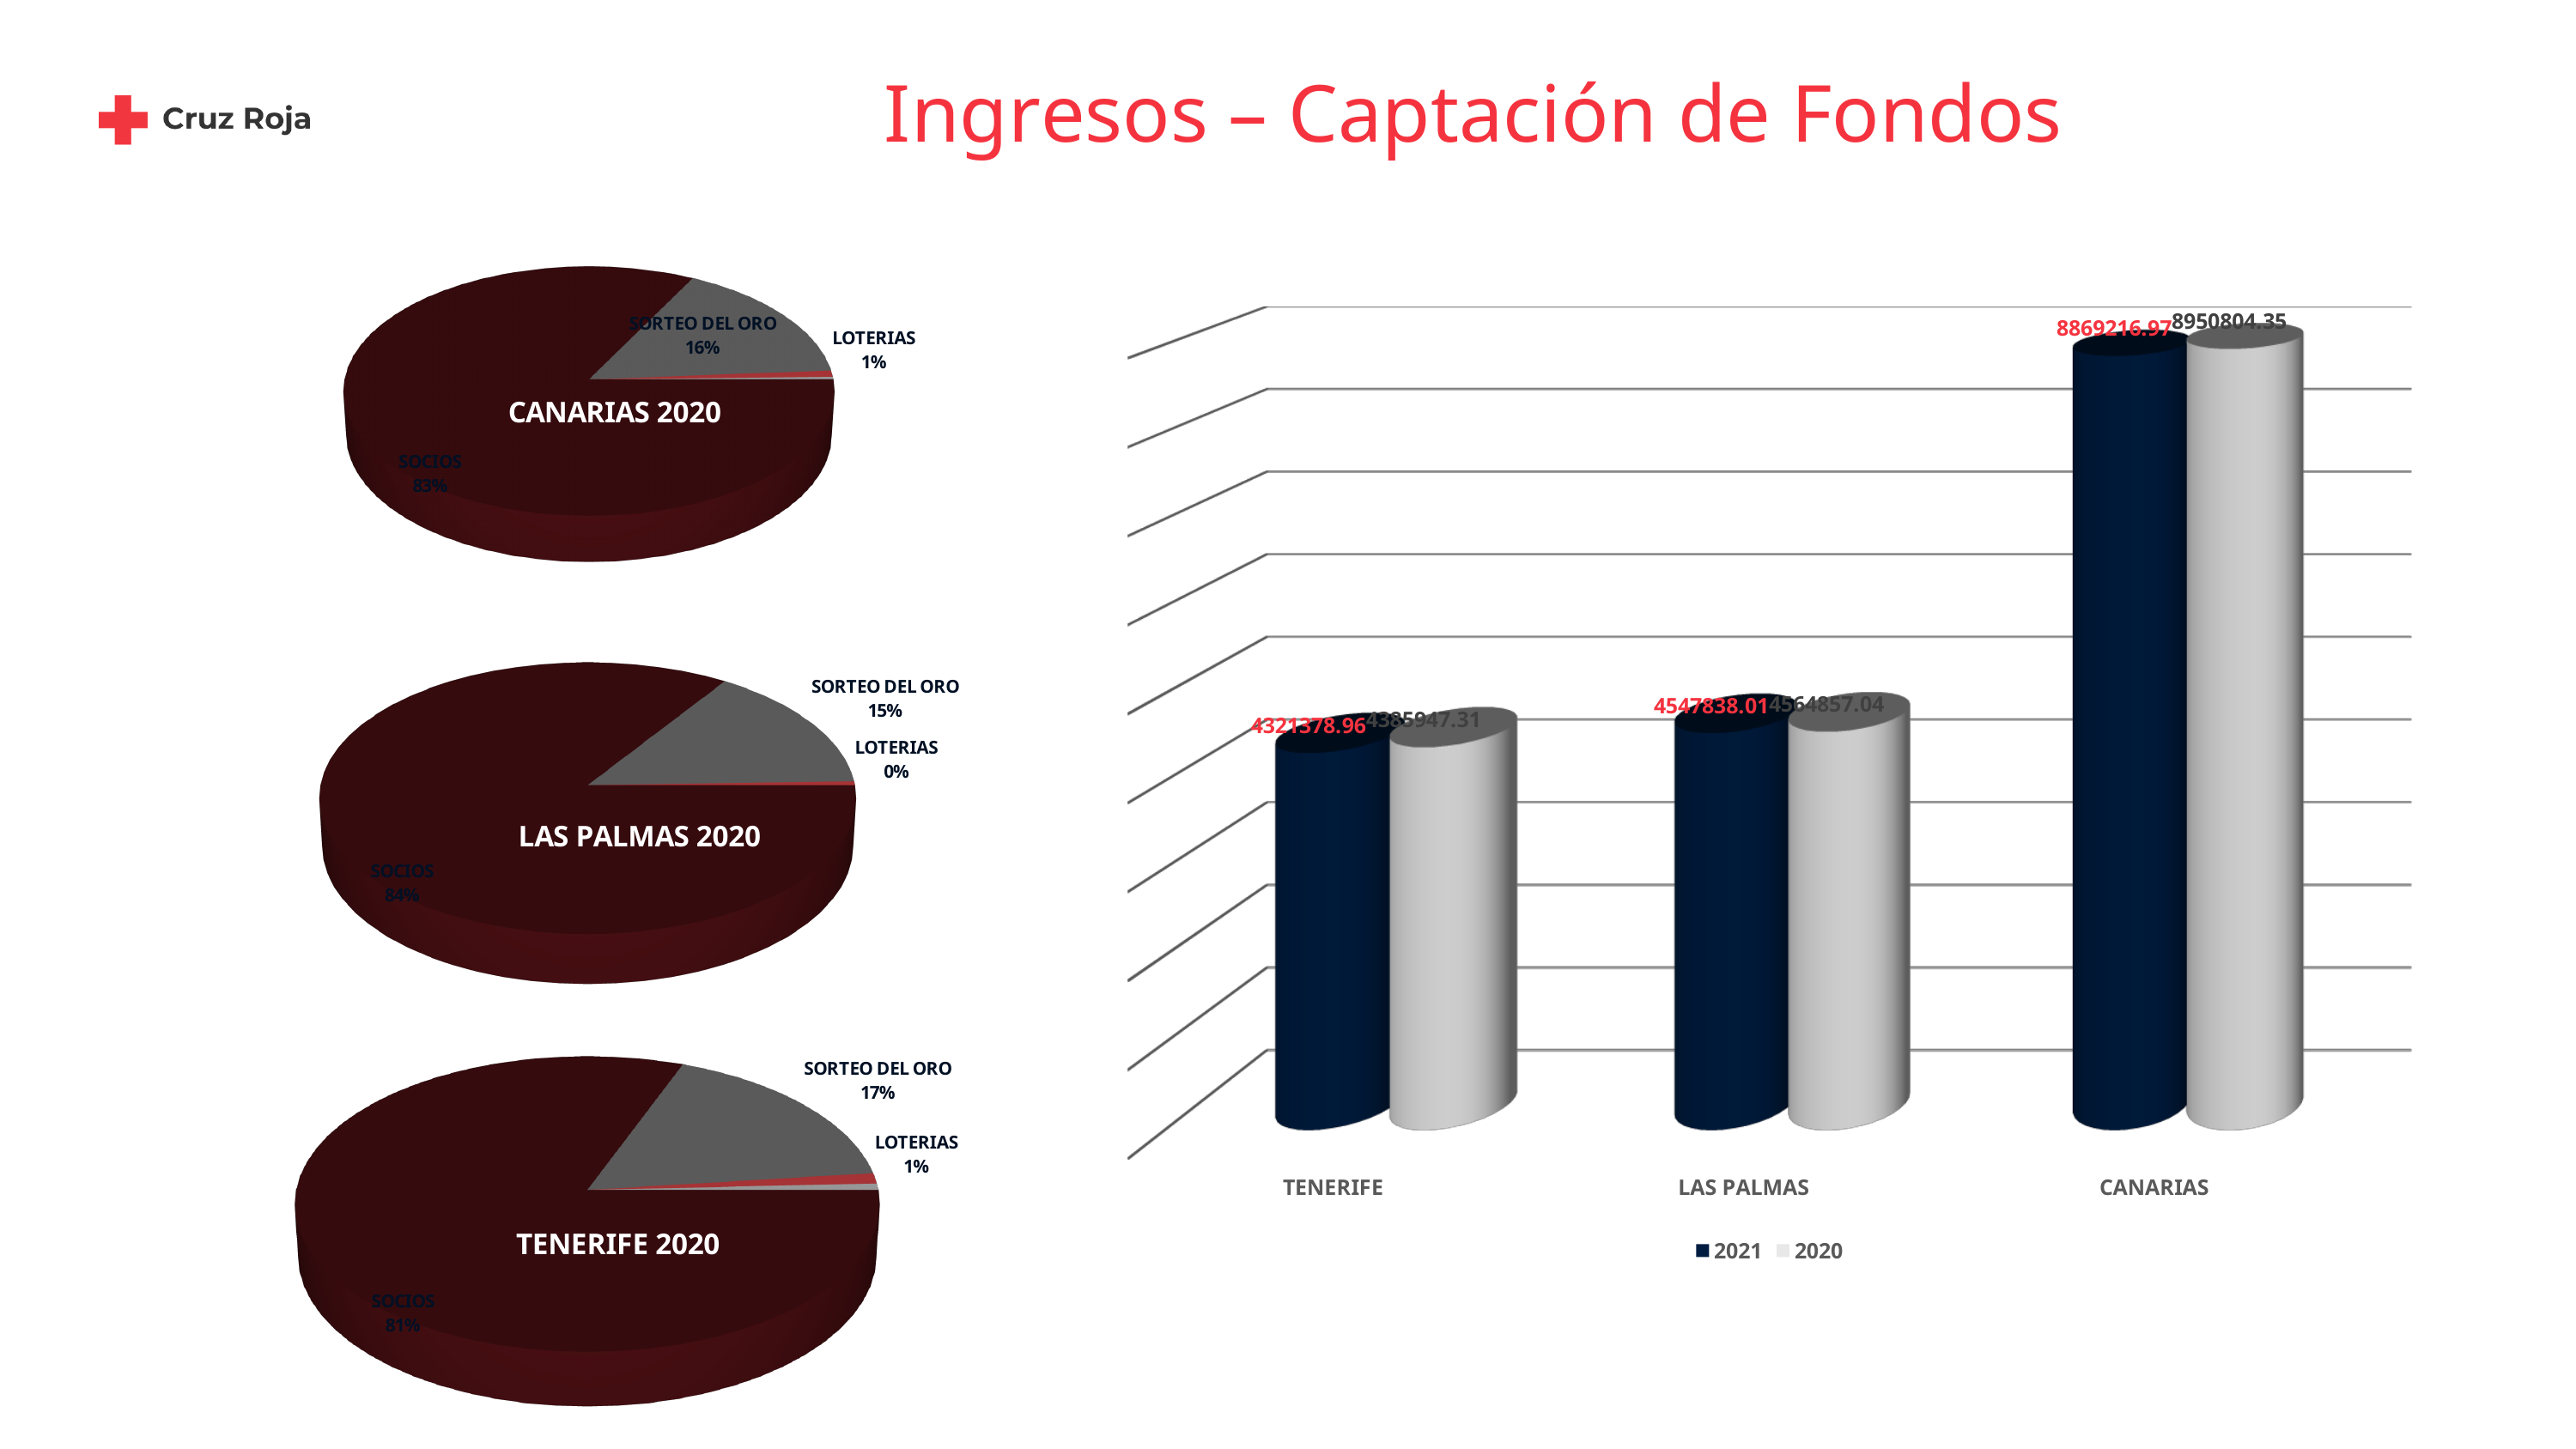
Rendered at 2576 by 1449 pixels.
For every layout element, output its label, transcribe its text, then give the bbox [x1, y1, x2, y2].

chart [250, 164, 1038, 1417]
text_box Ingresos – Captación de Fondos [871, 75, 2501, 165]
chart [1086, 287, 2453, 1270]
